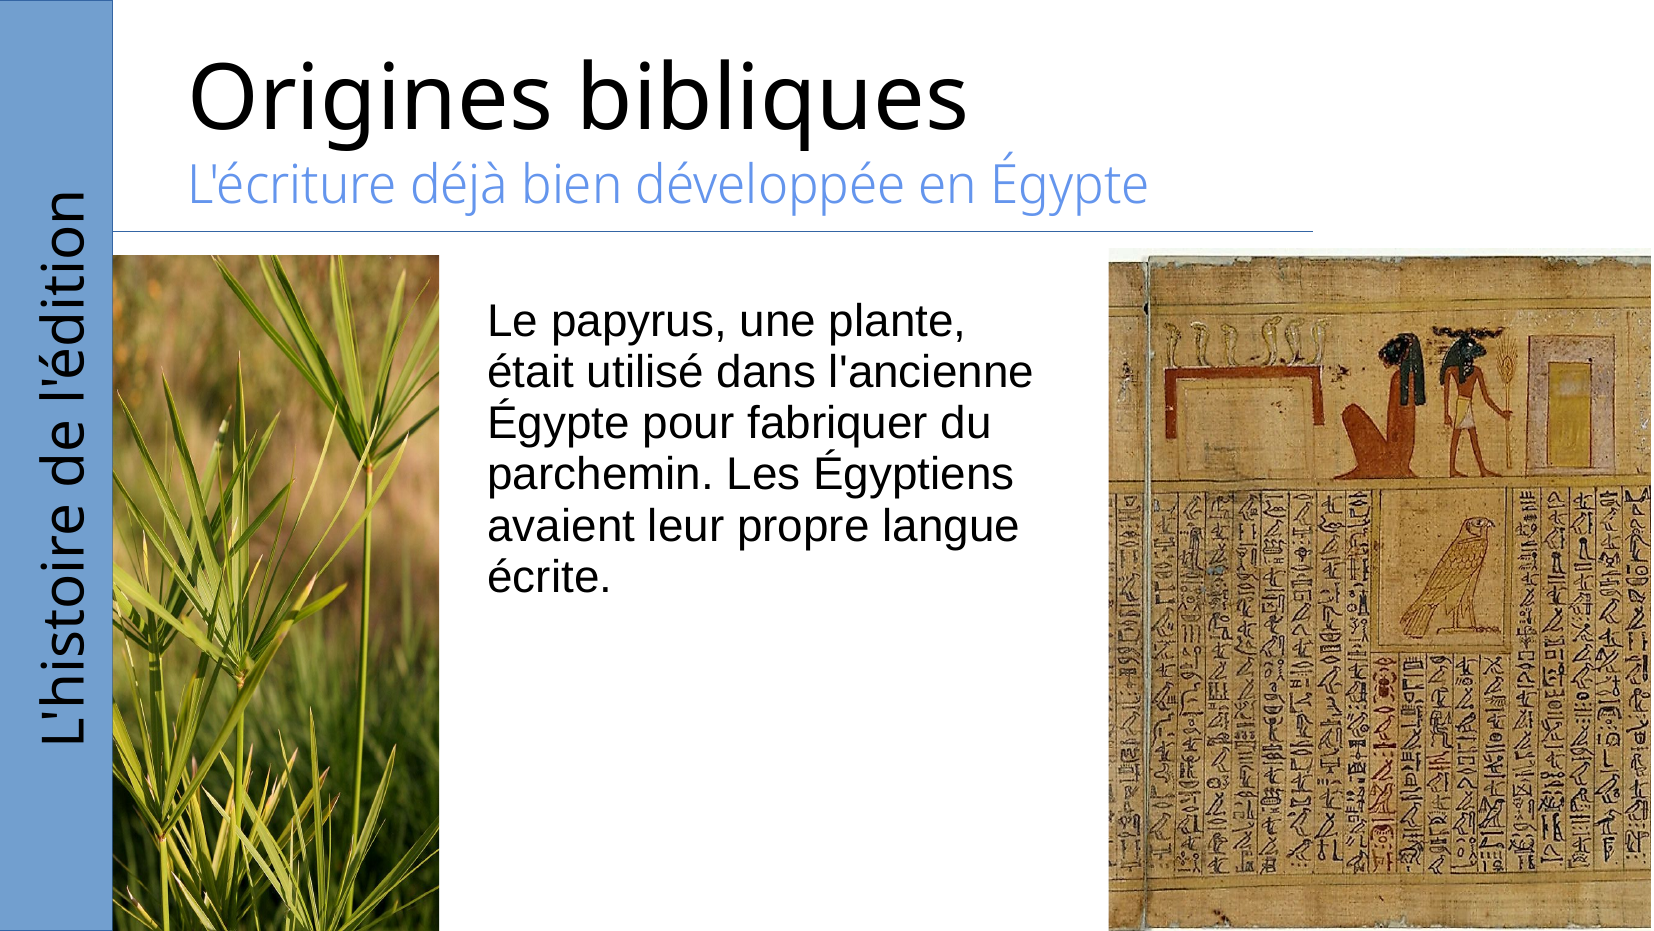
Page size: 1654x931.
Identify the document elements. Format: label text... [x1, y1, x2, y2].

text_box L'histoire de l'édition [13, 37, 105, 901]
title L'écriture déjà bien développée en Égypte [187, 125, 1571, 239]
picture [1108, 248, 1651, 931]
text_box [0, 0, 113, 931]
text_box Le papyrus, une plante, était utilisé dans l'ancienne Égypte pour fabriquer du parchemin. Les Égyptiens avaient leur propre langue écrite. [487, 294, 1051, 863]
picture [112, 255, 440, 931]
title Origines bibliques [187, 33, 1571, 125]
